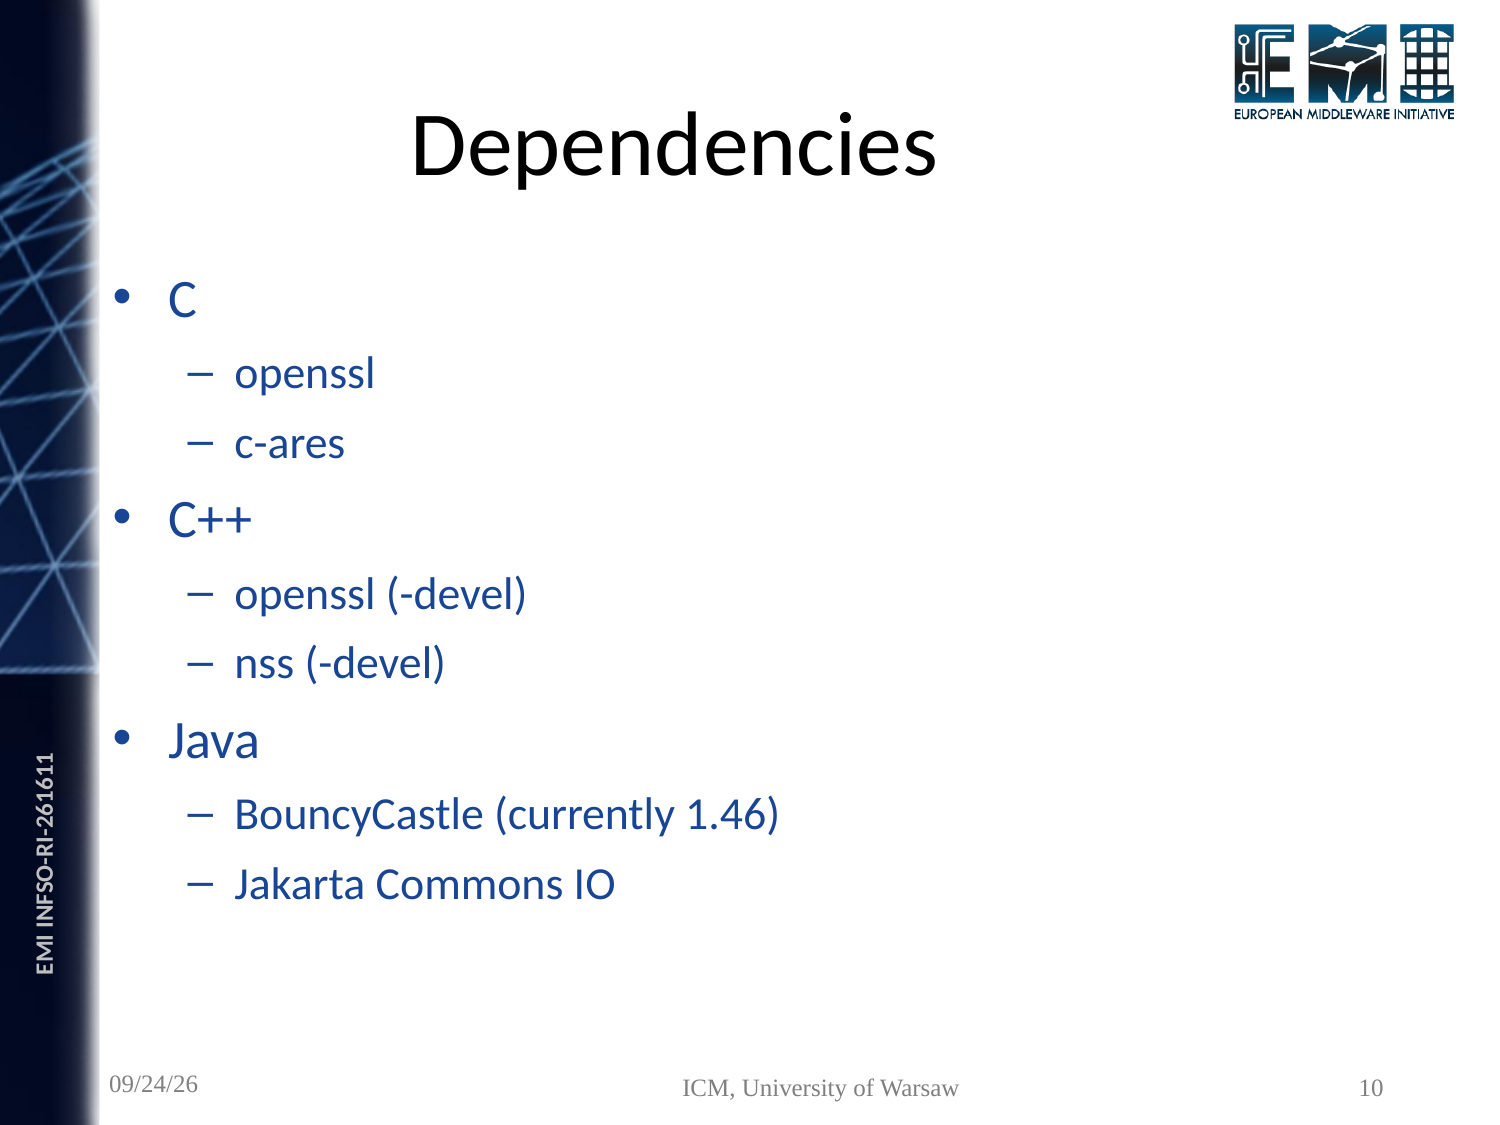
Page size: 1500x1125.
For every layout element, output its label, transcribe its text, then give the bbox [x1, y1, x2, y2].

title Dependencies [112, 44, 1238, 233]
picture [0, 0, 111, 1125]
list C openssl c-ares C++ openssl (-devel) nss (-devel) Java BouncyCastle (currently 1.46) Jakarta Commons IO [112, 263, 1425, 1006]
picture [1185, 8, 1500, 140]
